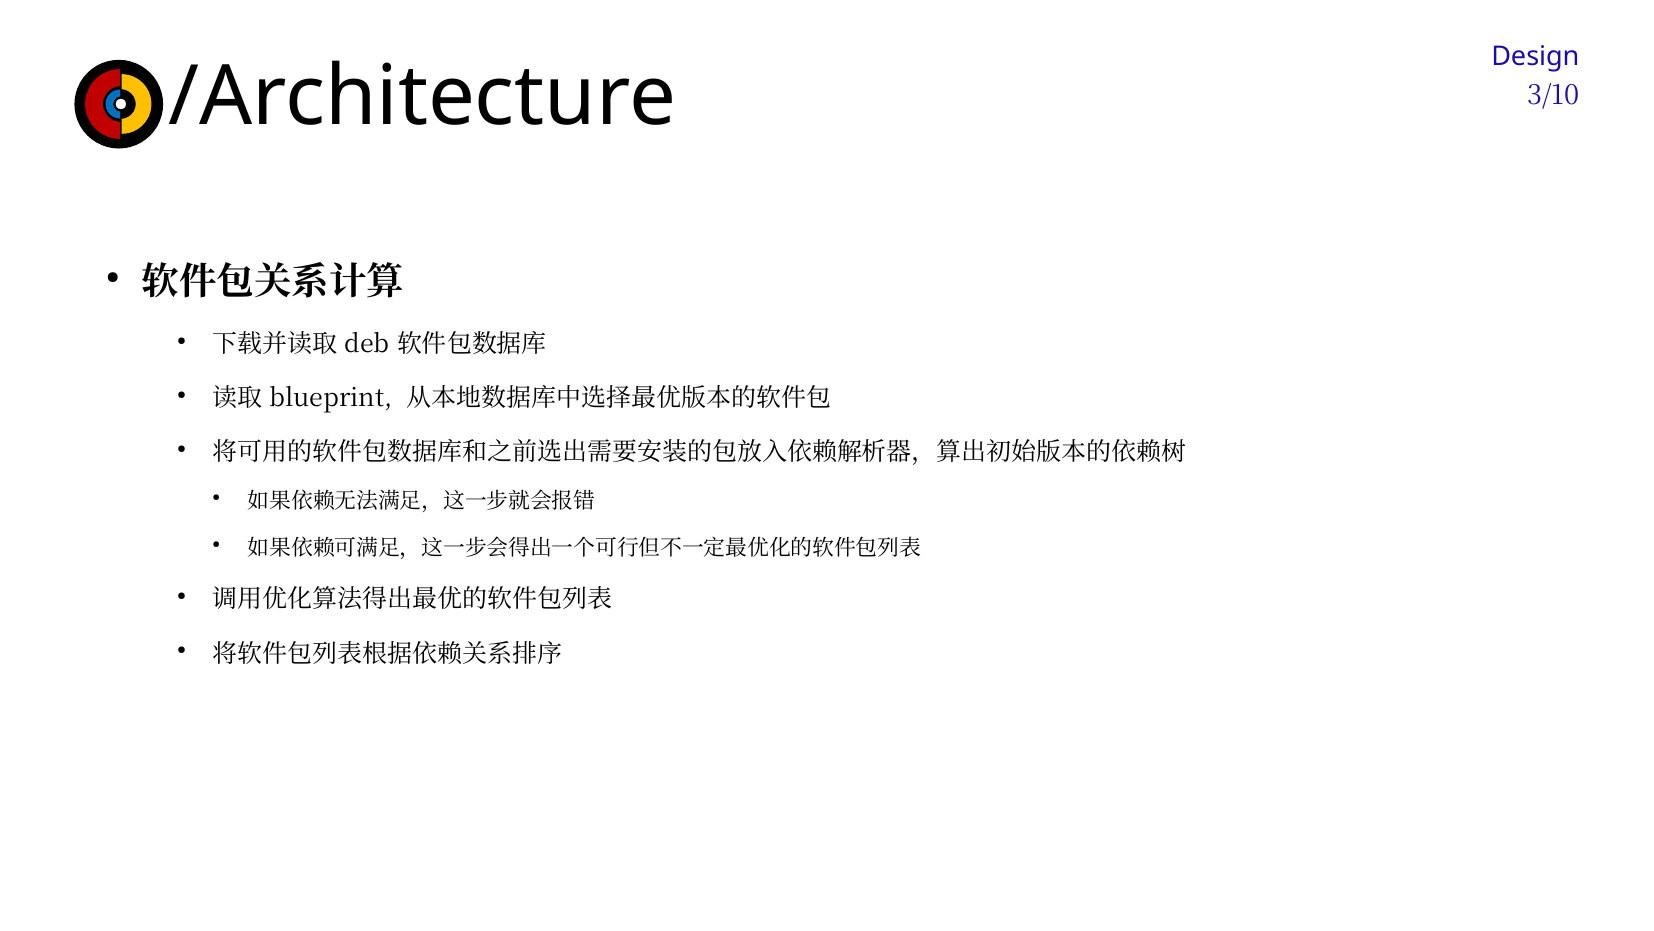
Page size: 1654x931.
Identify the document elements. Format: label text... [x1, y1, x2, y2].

text_box 软件包关系计算 下载并读取deb软件包数据库 读取blueprint, 从本地数据库中选择最优版本的软件包 将可用的软件包数据库和之前选出需要安装的包放入依赖解析器，算出初始版本的依赖树 如果依赖无法满足，这一步就会报错 如果依赖可满足，这一步会得出一个可行但不一定最优化的软件包列表 调用优化算法得出最优的软件包列表 将软件包列表根据依赖关系排序 [106, 224, 1329, 777]
text_box /Architecture [153, 28, 739, 224]
text_box Design <number>/10 [1476, 29, 1621, 200]
picture [71, 57, 153, 151]
